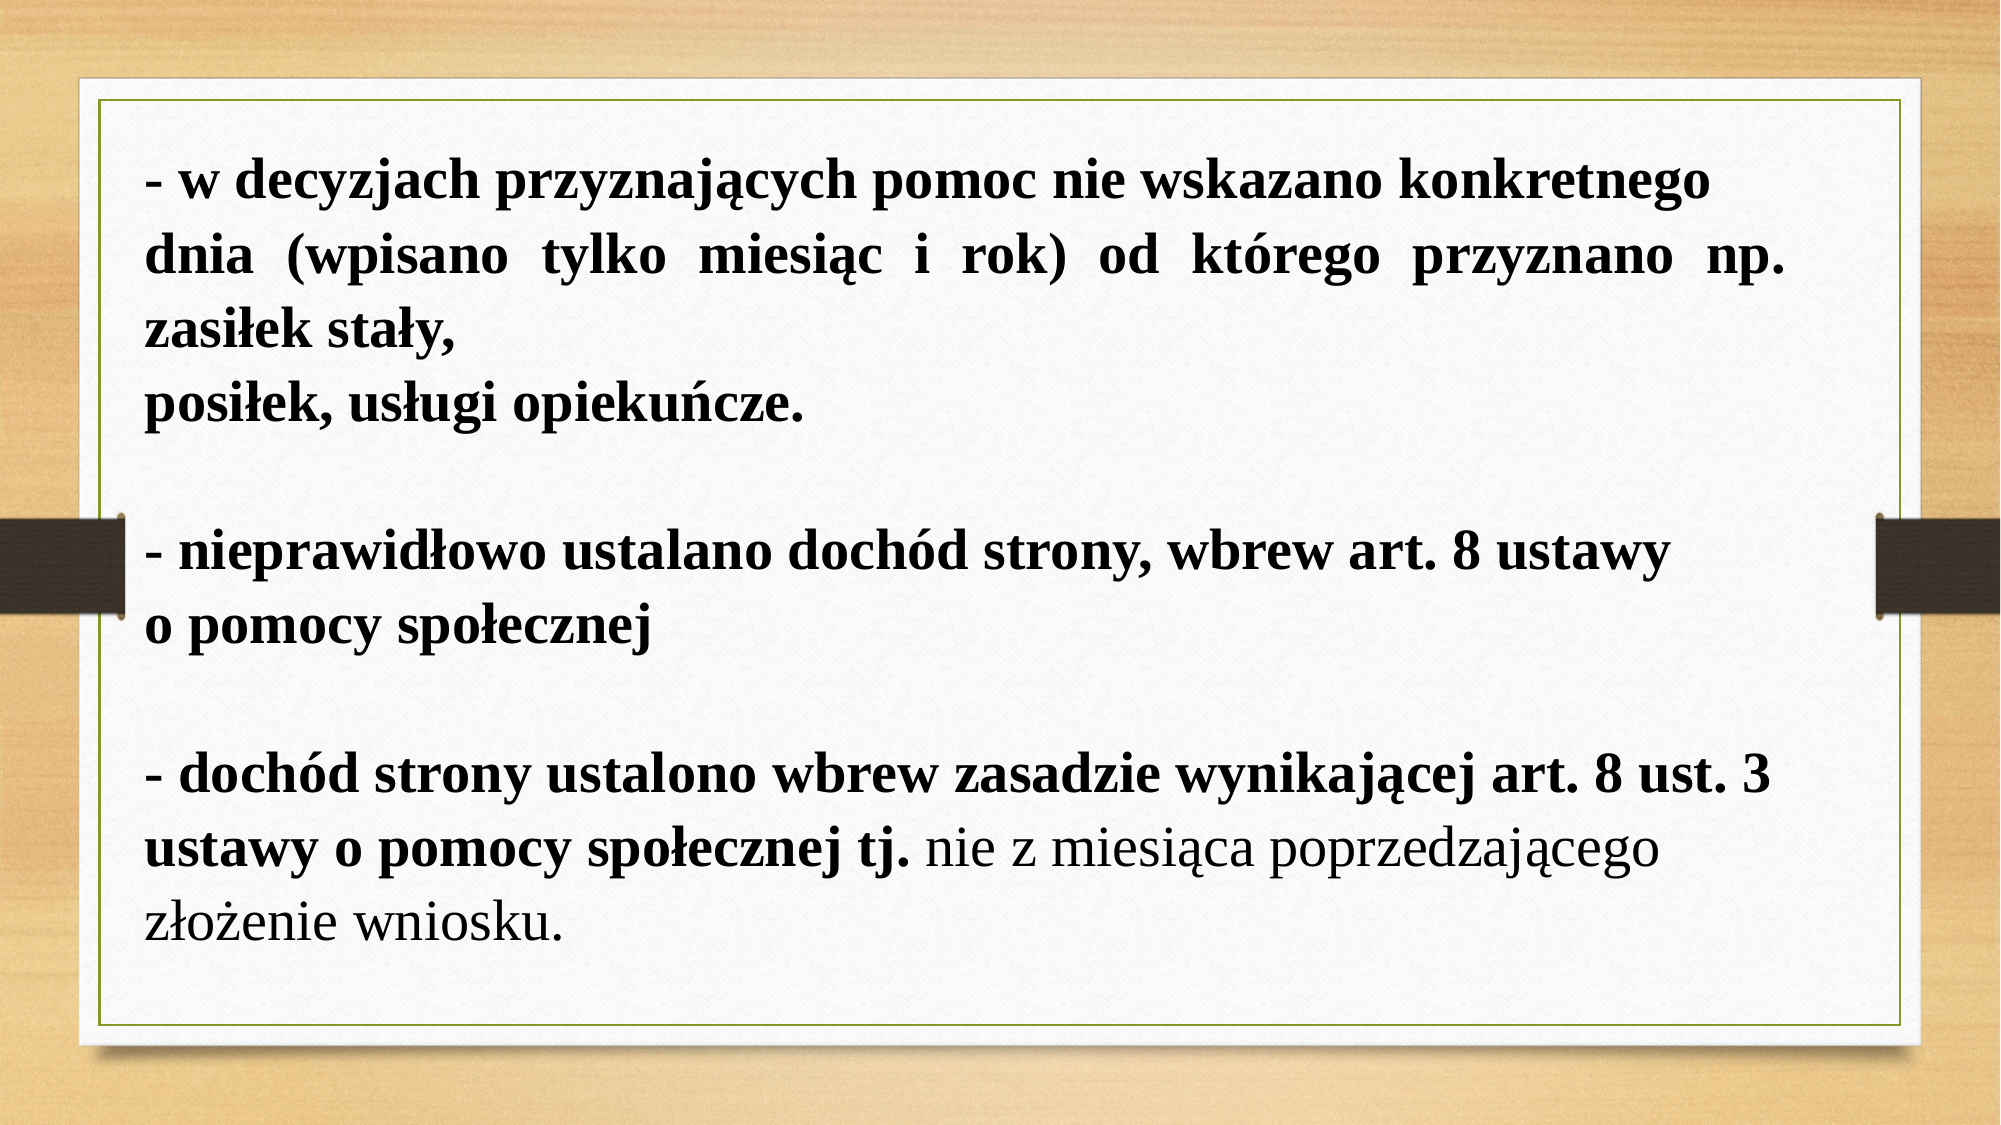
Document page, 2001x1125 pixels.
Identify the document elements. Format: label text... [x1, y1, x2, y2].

text_box - w decyzjach przyznających pomoc nie wskazano konkretnego dnia (wpisano tylko miesiąc i rok) od którego przyznano np. zasiłek stały, posiłek, usługi opiekuńcze. - nieprawidłowo ustalano dochód strony, wbrew art. 8 ustawy o pomocy społecznej - dochód strony ustalono wbrew zasadzie wynikającej art. 8 ust. 3 ustawy o pomocy społecznej tj. nie z miesiąca poprzedzającego złożenie wniosku. [129, 129, 1808, 892]
